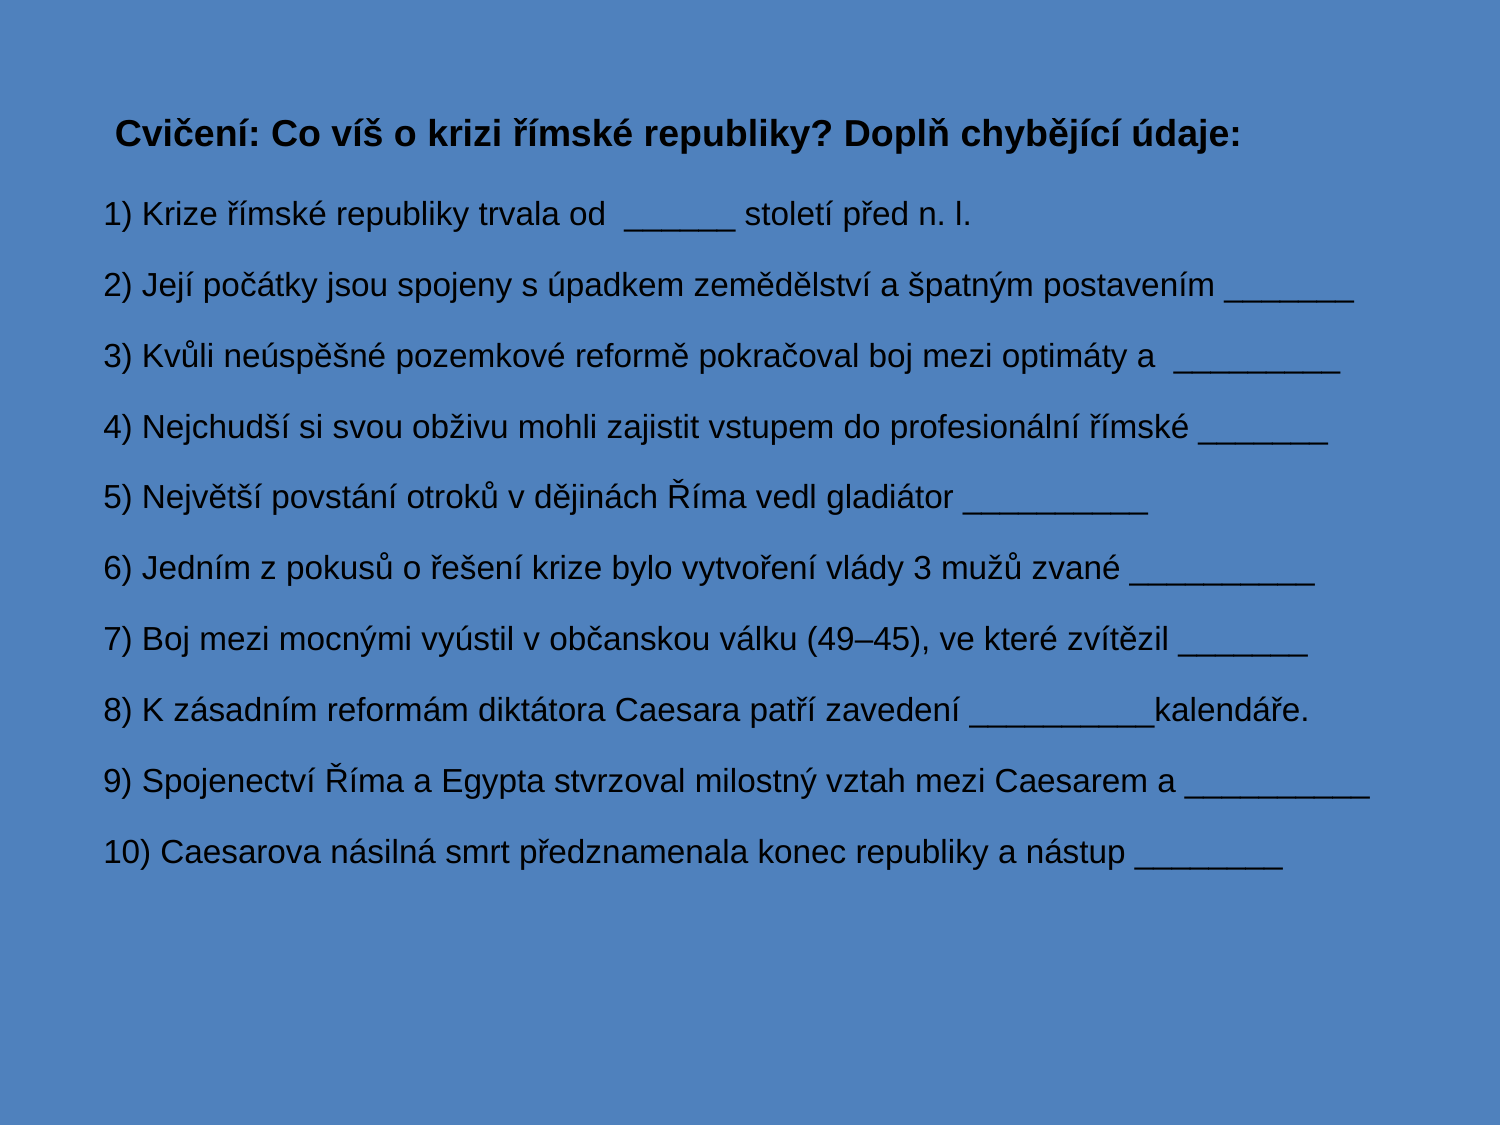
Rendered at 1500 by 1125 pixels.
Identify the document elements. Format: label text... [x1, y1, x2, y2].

text_box 5) Největší povstání otroků v dějinách Říma vedl gladiátor __________ [88, 467, 1211, 524]
text_box 6) Jedním z pokusů o řešení krize bylo vytvoření vlády 3 mužů zvané __________ [88, 538, 1365, 595]
text_box 4) Nejchudší si svou obživu mohli zajistit vstupem do profesionální římské _______ [88, 397, 1388, 453]
text_box 9) Spojenectví Říma a Egypta stvrzoval milostný vztah mezi Caesarem a __________ [88, 751, 1400, 807]
text_box 7) Boj mezi mocnými vyústil v občanskou válku (49–45), ve které zvítězil _______ [88, 609, 1377, 665]
text_box 2) Její počátky jsou spojeny s úpadkem zemědělství a špatným postavením _______ [88, 255, 1388, 311]
text_box 8) K zásadním reformám diktátora Caesara patří zavedení __________kalendáře. [88, 680, 1365, 737]
text_box 3) Kvůli neúspěšné pozemkové reformě pokračoval boj mezi optimáty a _________ [88, 326, 1388, 382]
text_box 1) Krize římské republiky trvala od ______ století před n. l. [88, 184, 1058, 240]
text_box Cvičení: Co víš o krizi římské republiky? Doplň chybějící údaje: [100, 101, 1270, 163]
text_box 10) Caesarova násilná smrt předznamenala konec republiky a nástup ________ [88, 822, 1329, 878]
